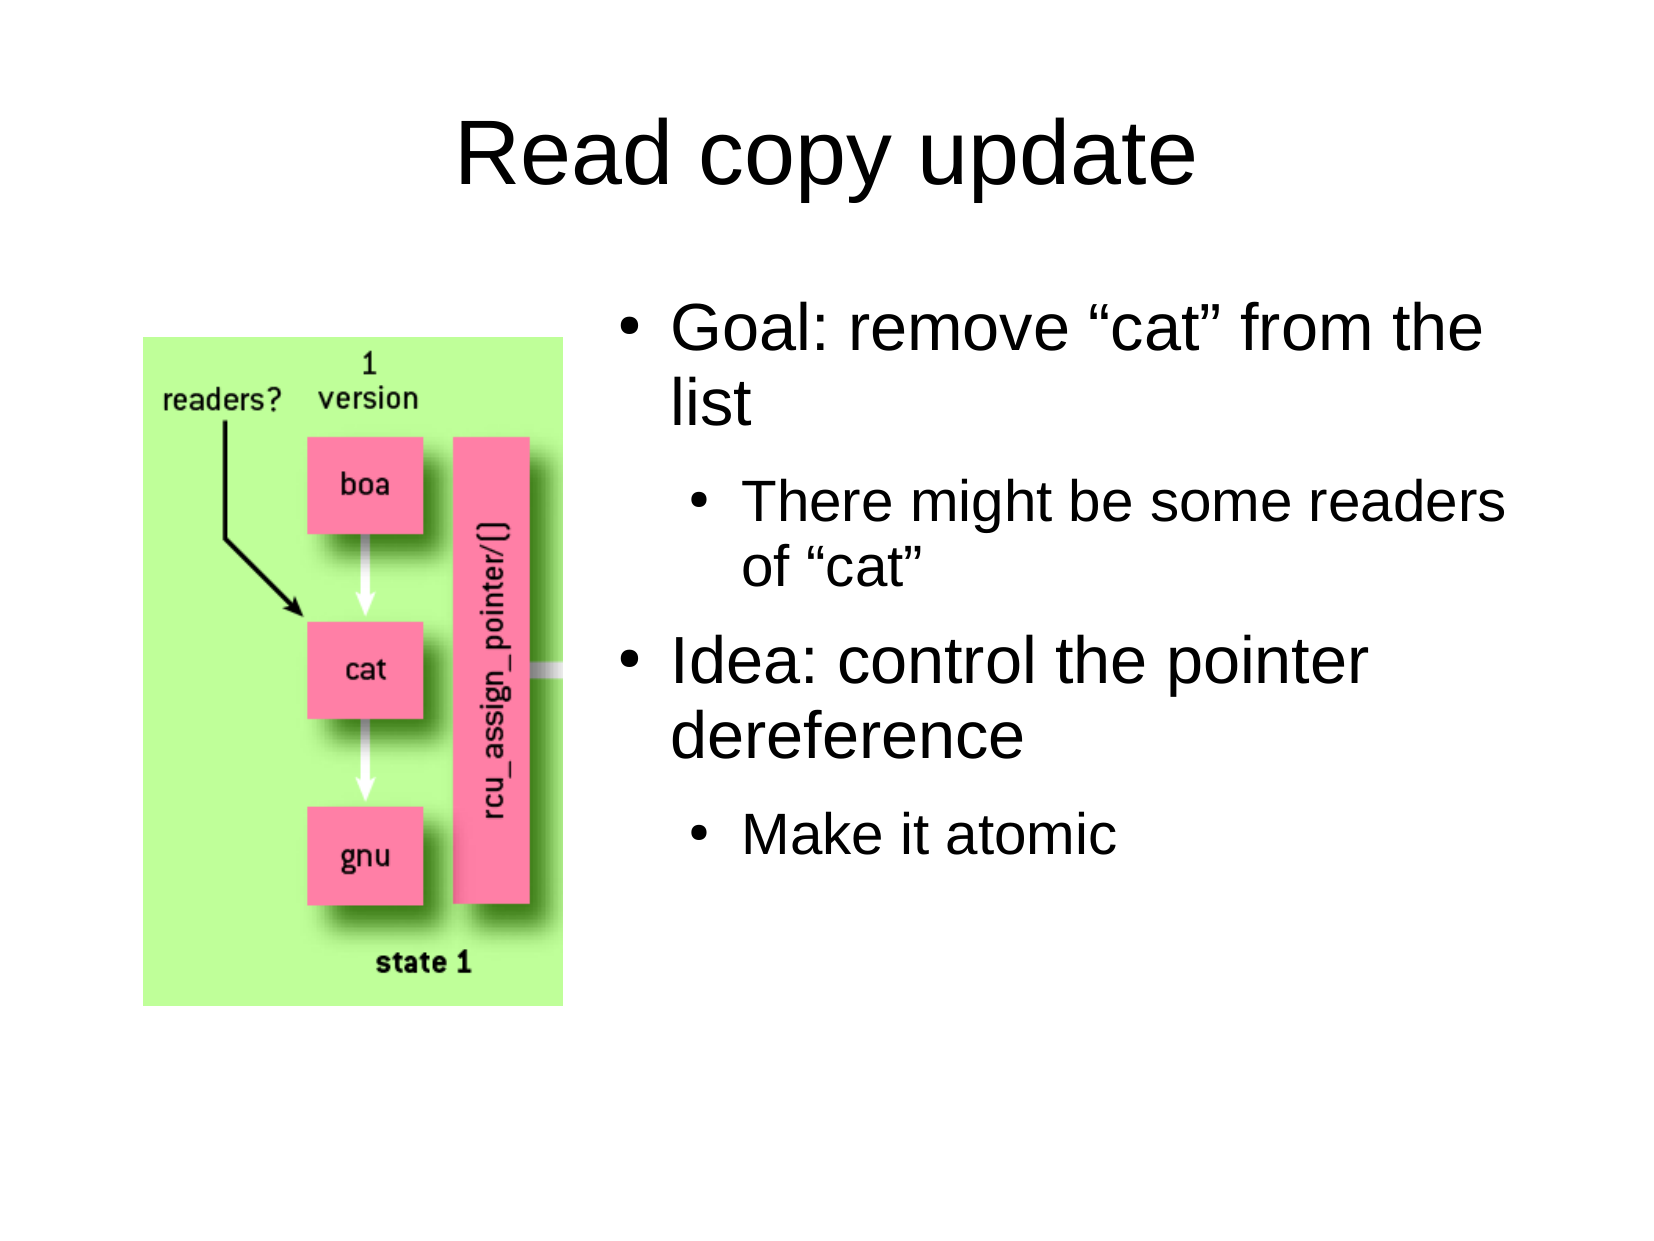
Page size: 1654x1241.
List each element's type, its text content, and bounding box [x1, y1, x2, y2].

list Goal: remove “cat” from the list There might be some readers of “cat” Idea: control the pointer dereference Make it atomic [600, 290, 1572, 1201]
picture [143, 337, 563, 1006]
title Read copy update [82, 49, 1571, 257]
